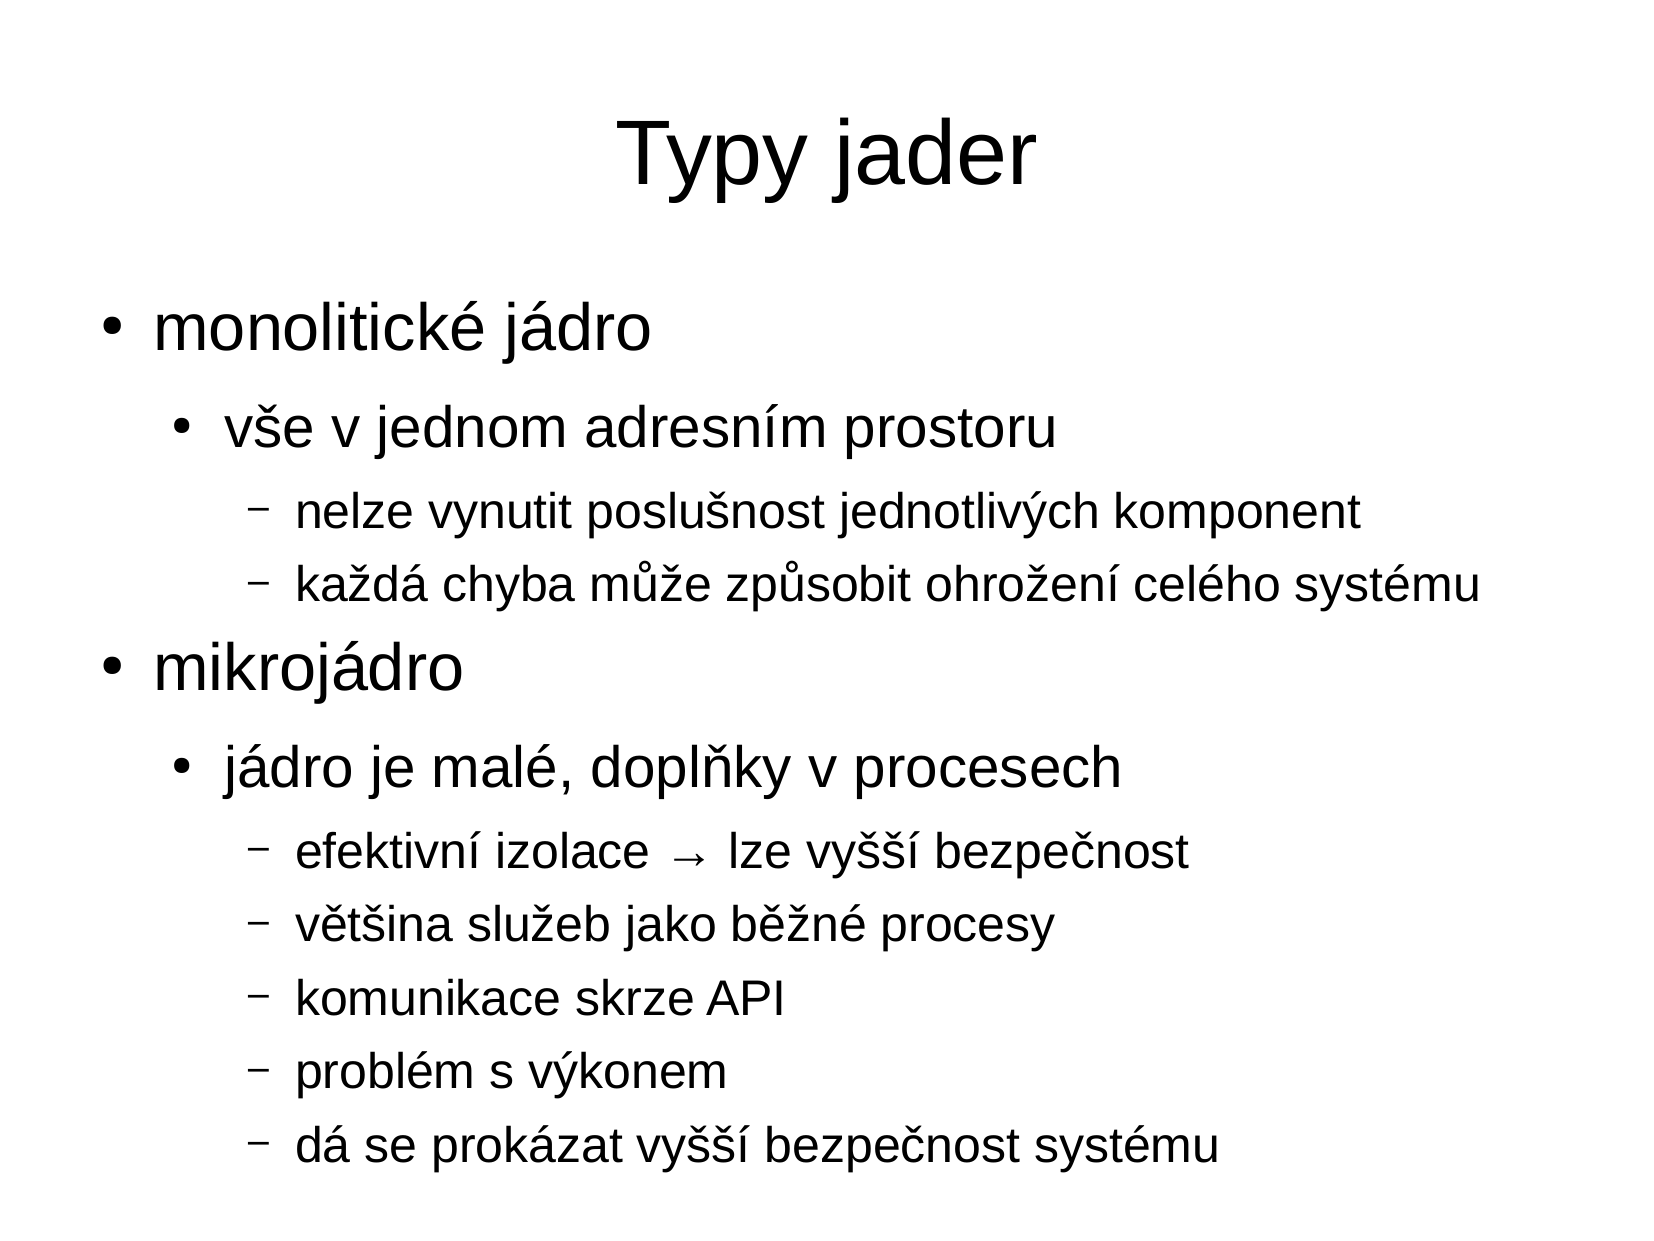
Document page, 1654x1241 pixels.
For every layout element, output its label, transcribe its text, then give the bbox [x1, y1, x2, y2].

list monolitické jádro vše v jednom adresním prostoru nelze vynutit poslušnost jednotlivých komponent každá chyba může způsobit ohrožení celého systému mikrojádro jádro je malé, doplňky v procesech efektivní izolace → lze vyšší bezpečnost většina služeb jako běžné procesy komunikace skrze API problém s výkonem dá se prokázat vyšší bezpečnost systému [82, 290, 1571, 1173]
title Typy jader [82, 49, 1571, 257]
